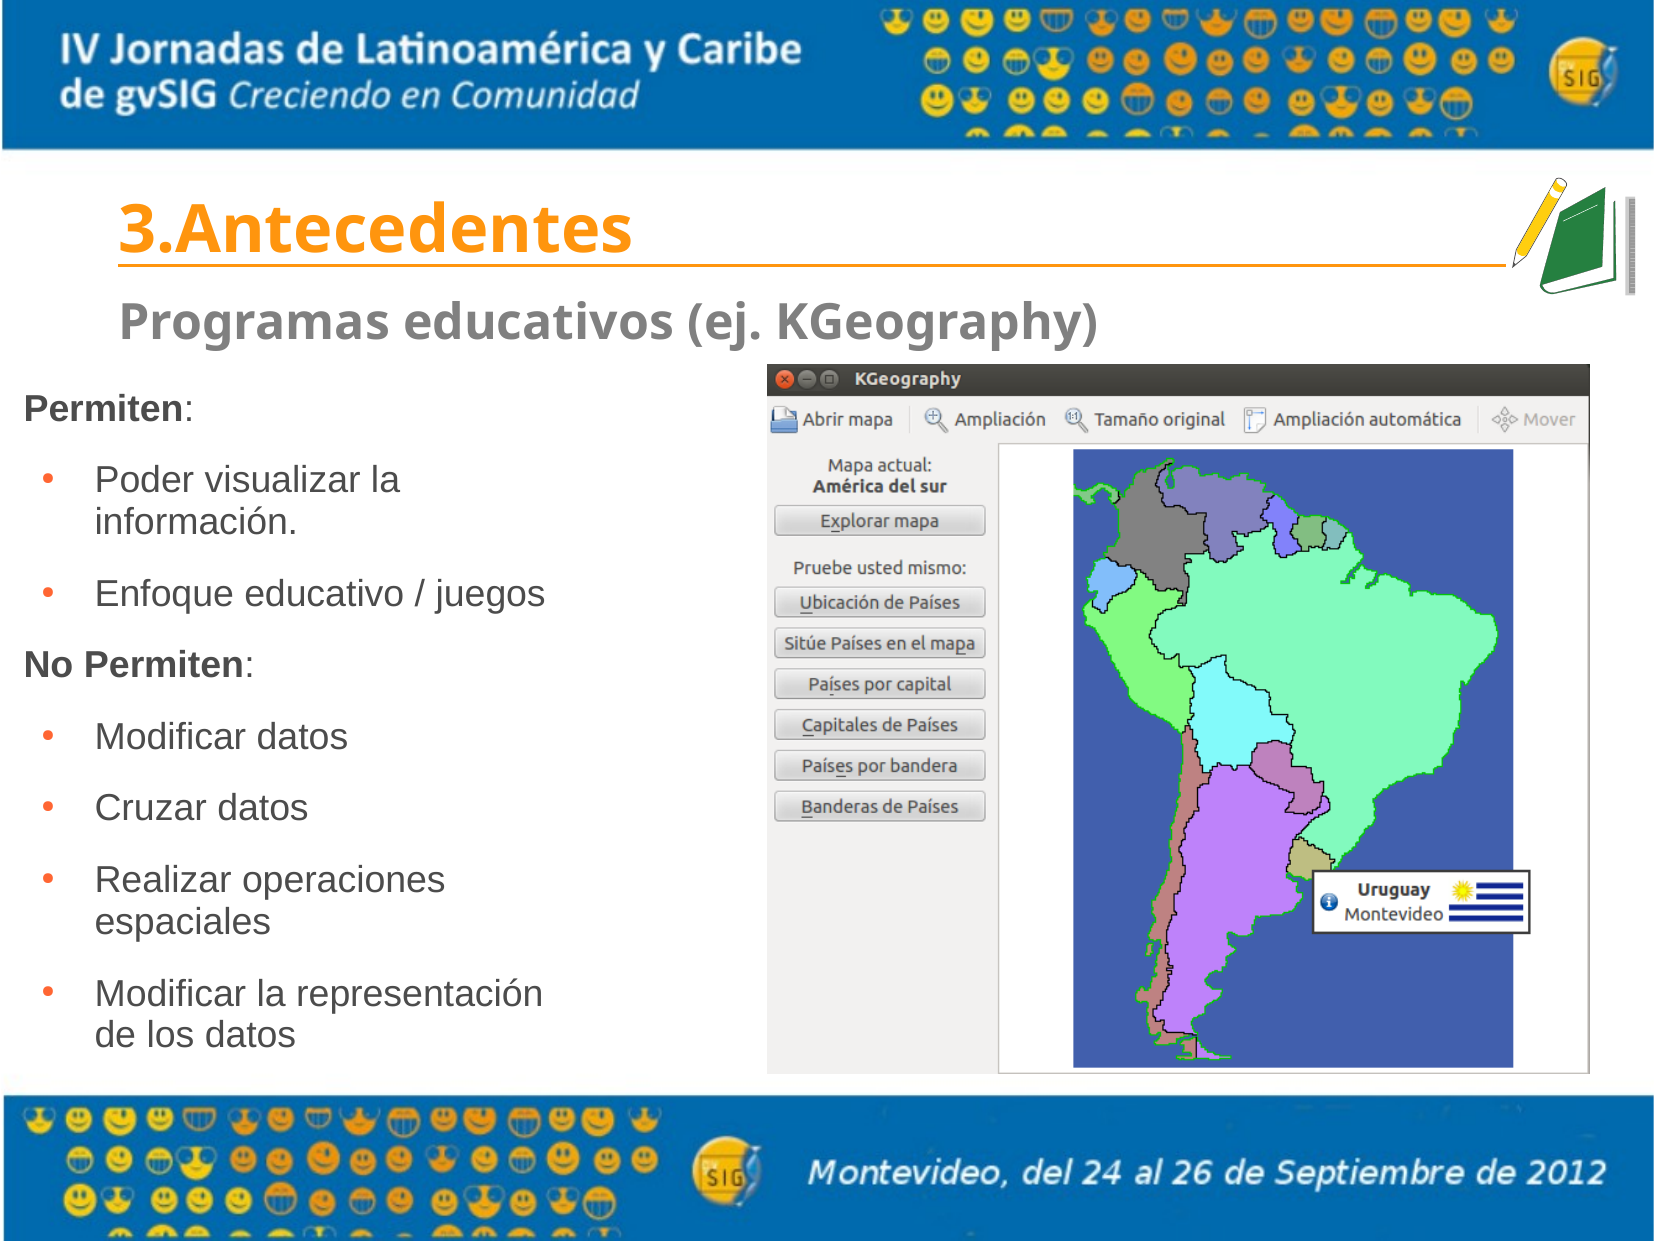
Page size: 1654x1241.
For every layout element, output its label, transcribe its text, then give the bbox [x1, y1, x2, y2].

title 3.Antecedentes [118, 187, 1511, 266]
picture [1, 0, 1654, 1241]
list Permiten: Poder visualizar la información. Enfoque educativo / juegos No Permiten: Modificar datos Cruzar datos Realizar operaciones espaciales Modificar la representación de los datos [23, 387, 556, 1241]
title Programas educativos (ej. KGeography) [118, 276, 1477, 365]
